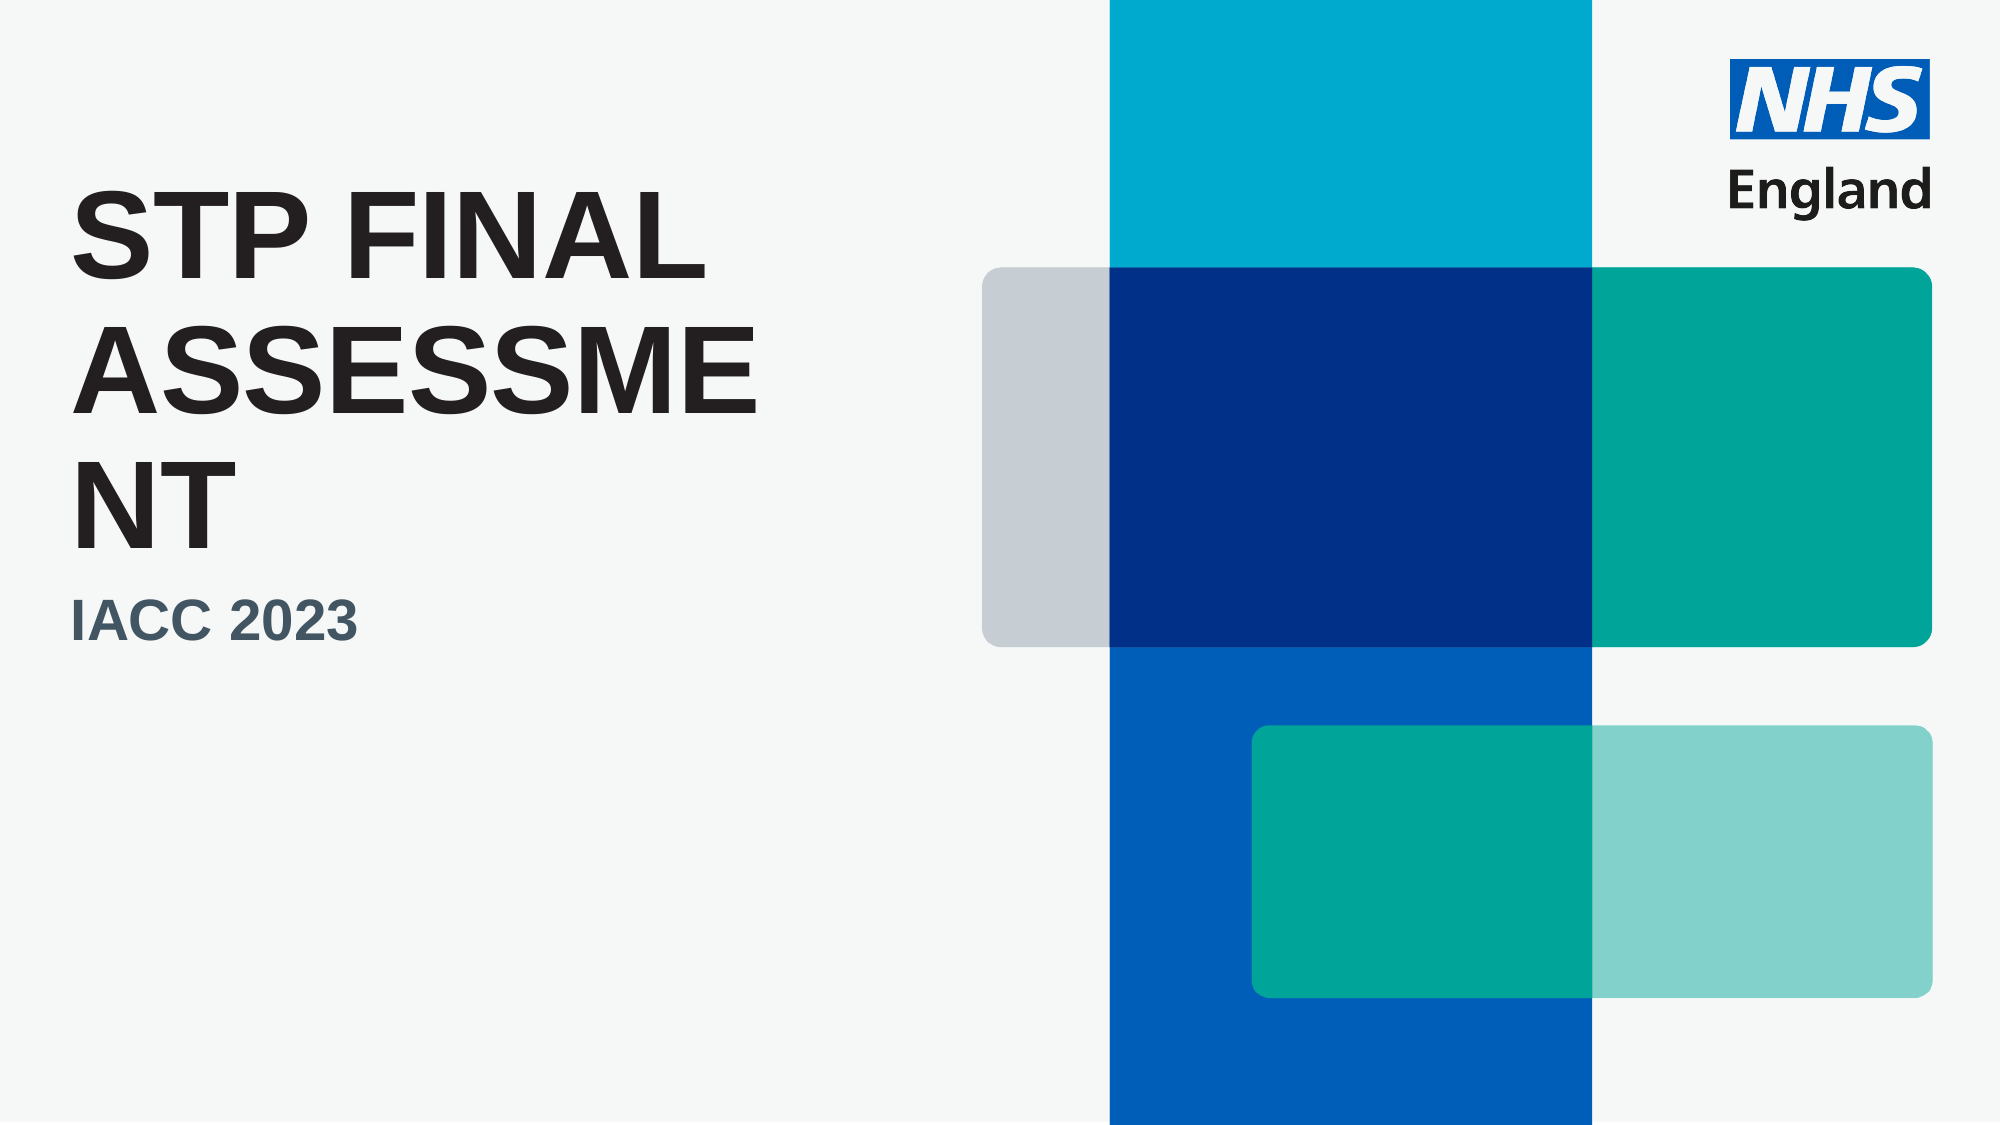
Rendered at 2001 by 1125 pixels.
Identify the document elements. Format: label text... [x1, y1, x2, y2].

subtitle IACC 2023 [70, 590, 1379, 759]
title STP FINAL ASSESSMENT [70, 164, 948, 576]
